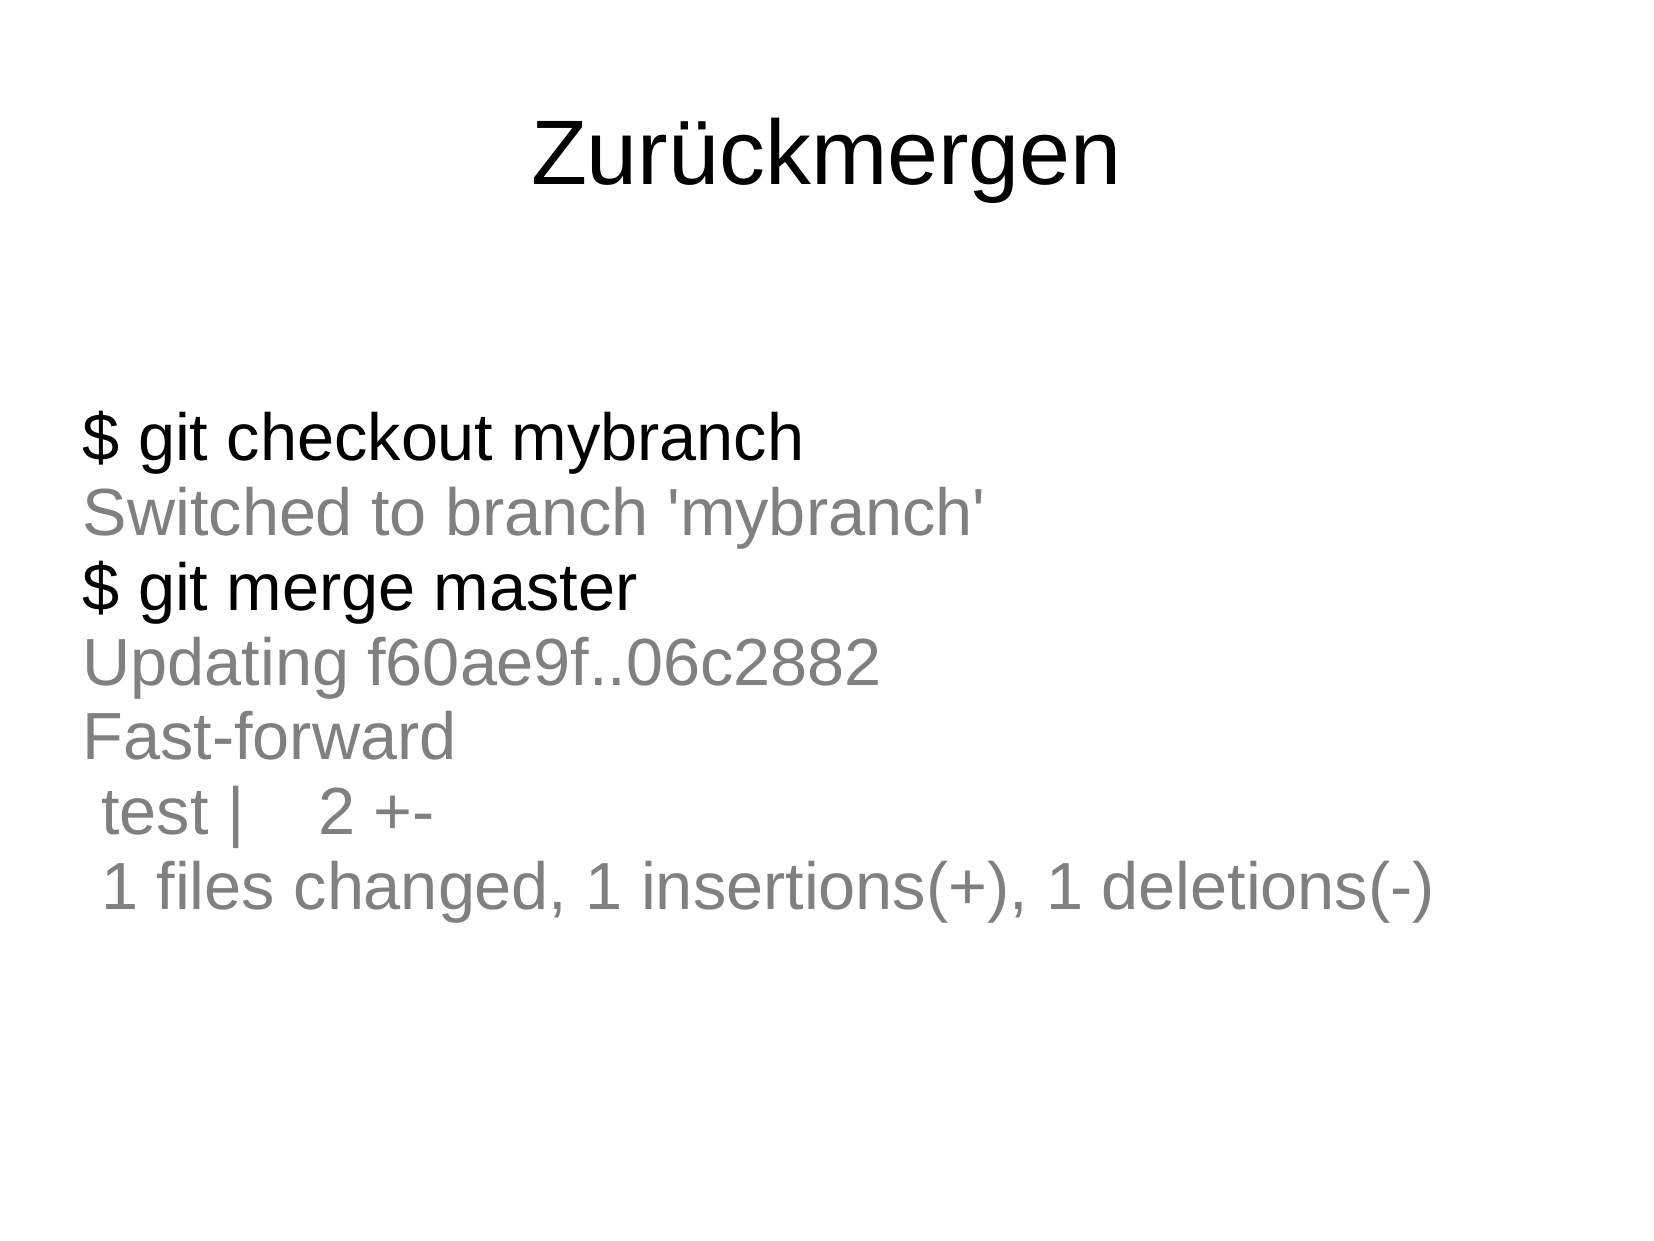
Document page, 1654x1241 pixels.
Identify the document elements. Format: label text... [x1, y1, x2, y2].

subtitle $ git checkout mybranch Switched to branch 'mybranch' $ git merge master Updating f60ae9f..06c2882 Fast-forward test | 2 +- 1 files changed, 1 insertions(+), 1 deletions(-) [82, 297, 1571, 1102]
title Zurückmergen [82, 56, 1571, 250]
